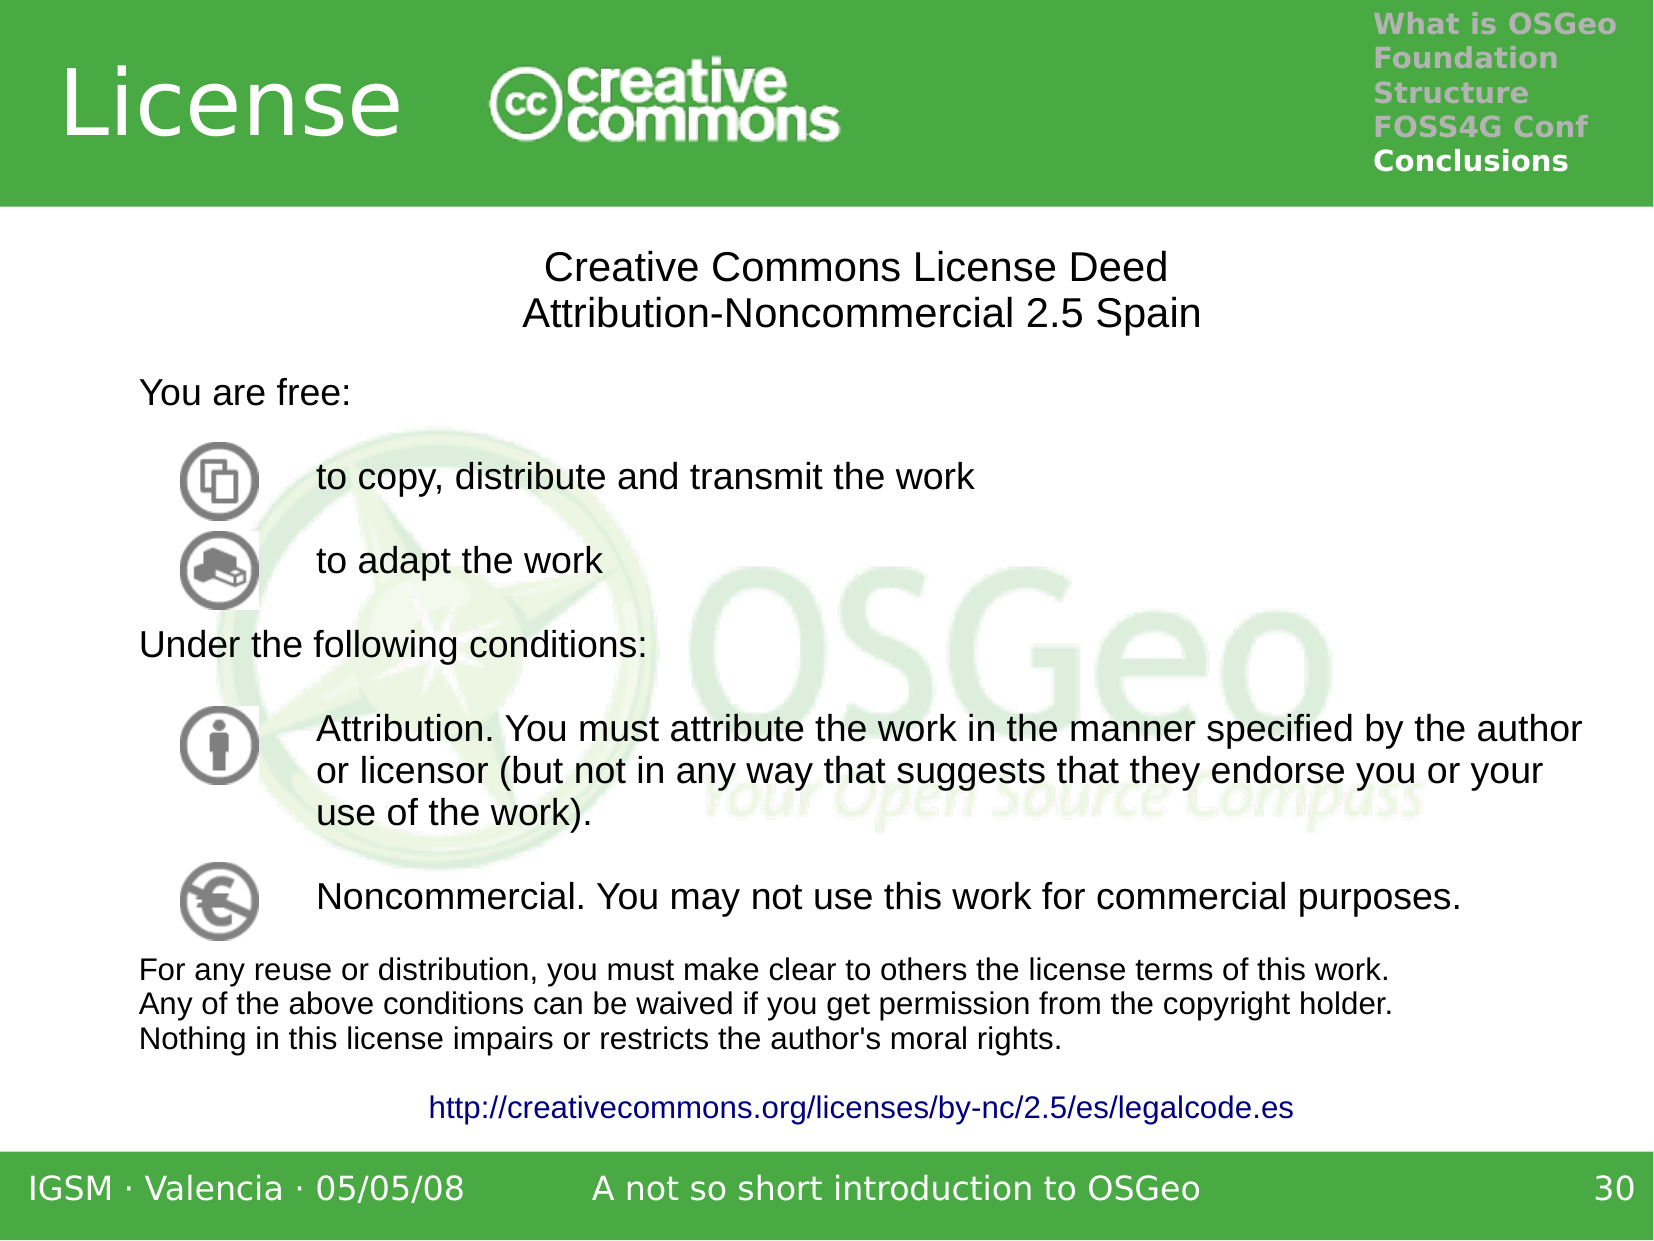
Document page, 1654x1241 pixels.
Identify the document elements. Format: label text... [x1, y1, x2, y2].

picture [180, 442, 259, 521]
text_box What is OSGeo Foundation Structure FOSS4G Conf Conclusions [1358, 0, 1654, 207]
picture [180, 531, 259, 610]
picture [180, 706, 259, 785]
title License [59, 29, 1358, 178]
text_box Creative Commons License Deed Attribution-Noncommercial 2.5 Spain You are free: to copy, distribute and transmit the work to adapt the work Under the following conditions: Attribution. You must attribute the work in the manner specified by the author or licensor (but not in any way that suggests that they endorse you or your use of the work). Noncommercial. You may not use this work for commercial purposes. For any reuse or distribution, you must make clear to others the license terms of this work. Any of the above conditions can be waived if you get permission from the copyright holder. Nothing in this license impairs or restricts the author's moral rights. http://creativecommons.org/licenses/by-nc/2.5/es/legalcode.es [124, 236, 1601, 1177]
picture [180, 862, 259, 941]
picture [478, 33, 887, 178]
